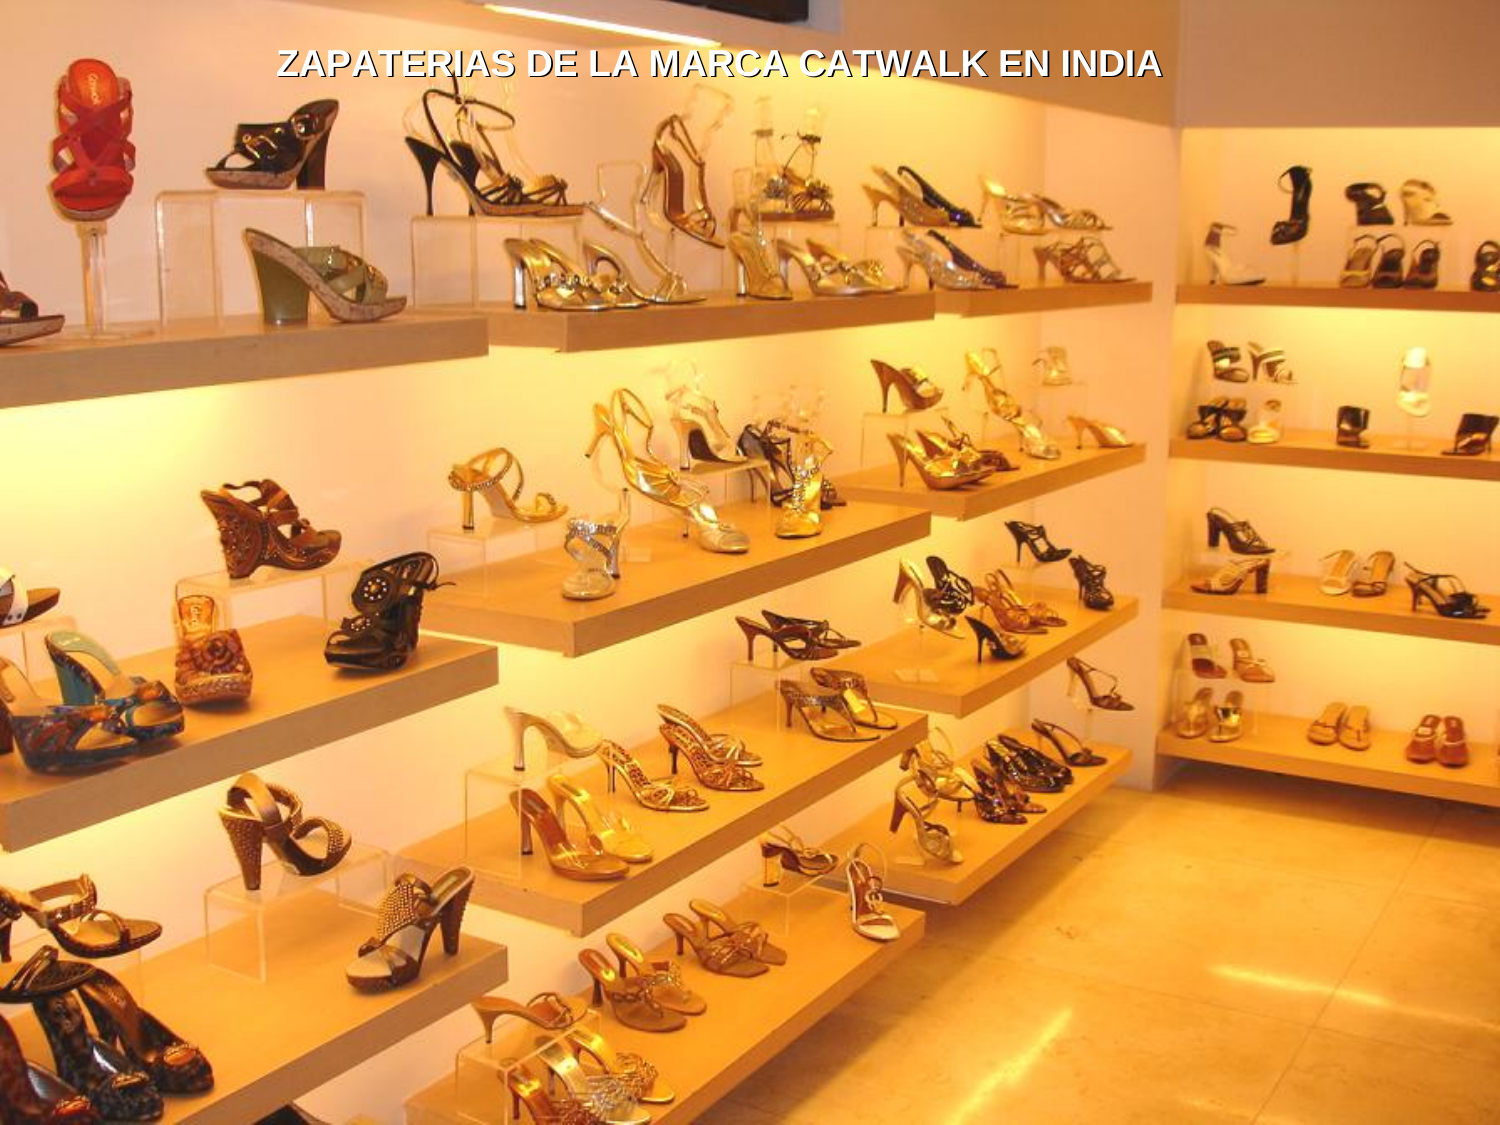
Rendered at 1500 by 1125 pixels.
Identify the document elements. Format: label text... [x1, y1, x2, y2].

picture [0, 0, 1500, 1125]
text_box ZAPATERIAS DE LA MARCA CATWALK EN INDIA [117, 30, 1323, 92]
